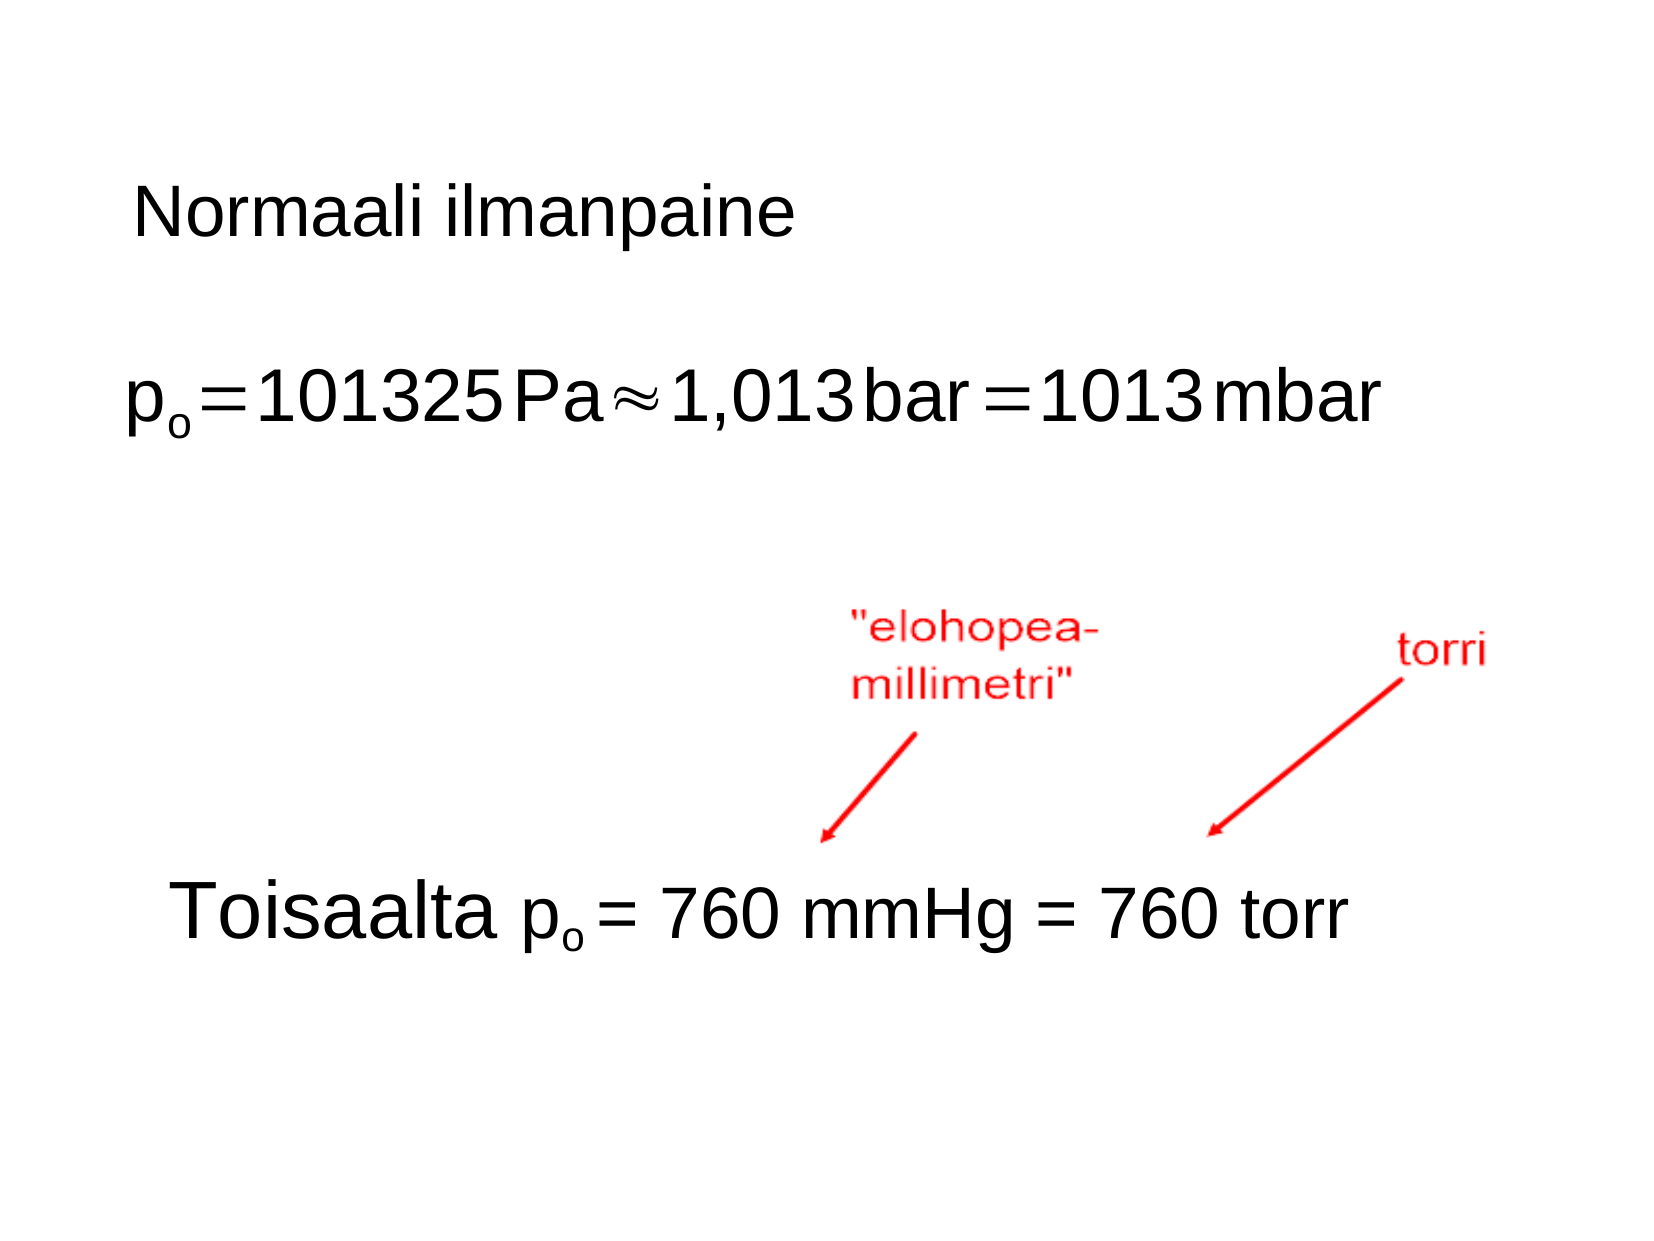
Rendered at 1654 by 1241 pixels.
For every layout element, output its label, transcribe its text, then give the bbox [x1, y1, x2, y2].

text_box Normaali ilmanpaine [118, 163, 813, 260]
text_box Toisaalta po = 760 mmHg = 760 torr [153, 850, 1366, 968]
chart [118, 353, 1395, 449]
picture [767, 564, 1551, 863]
